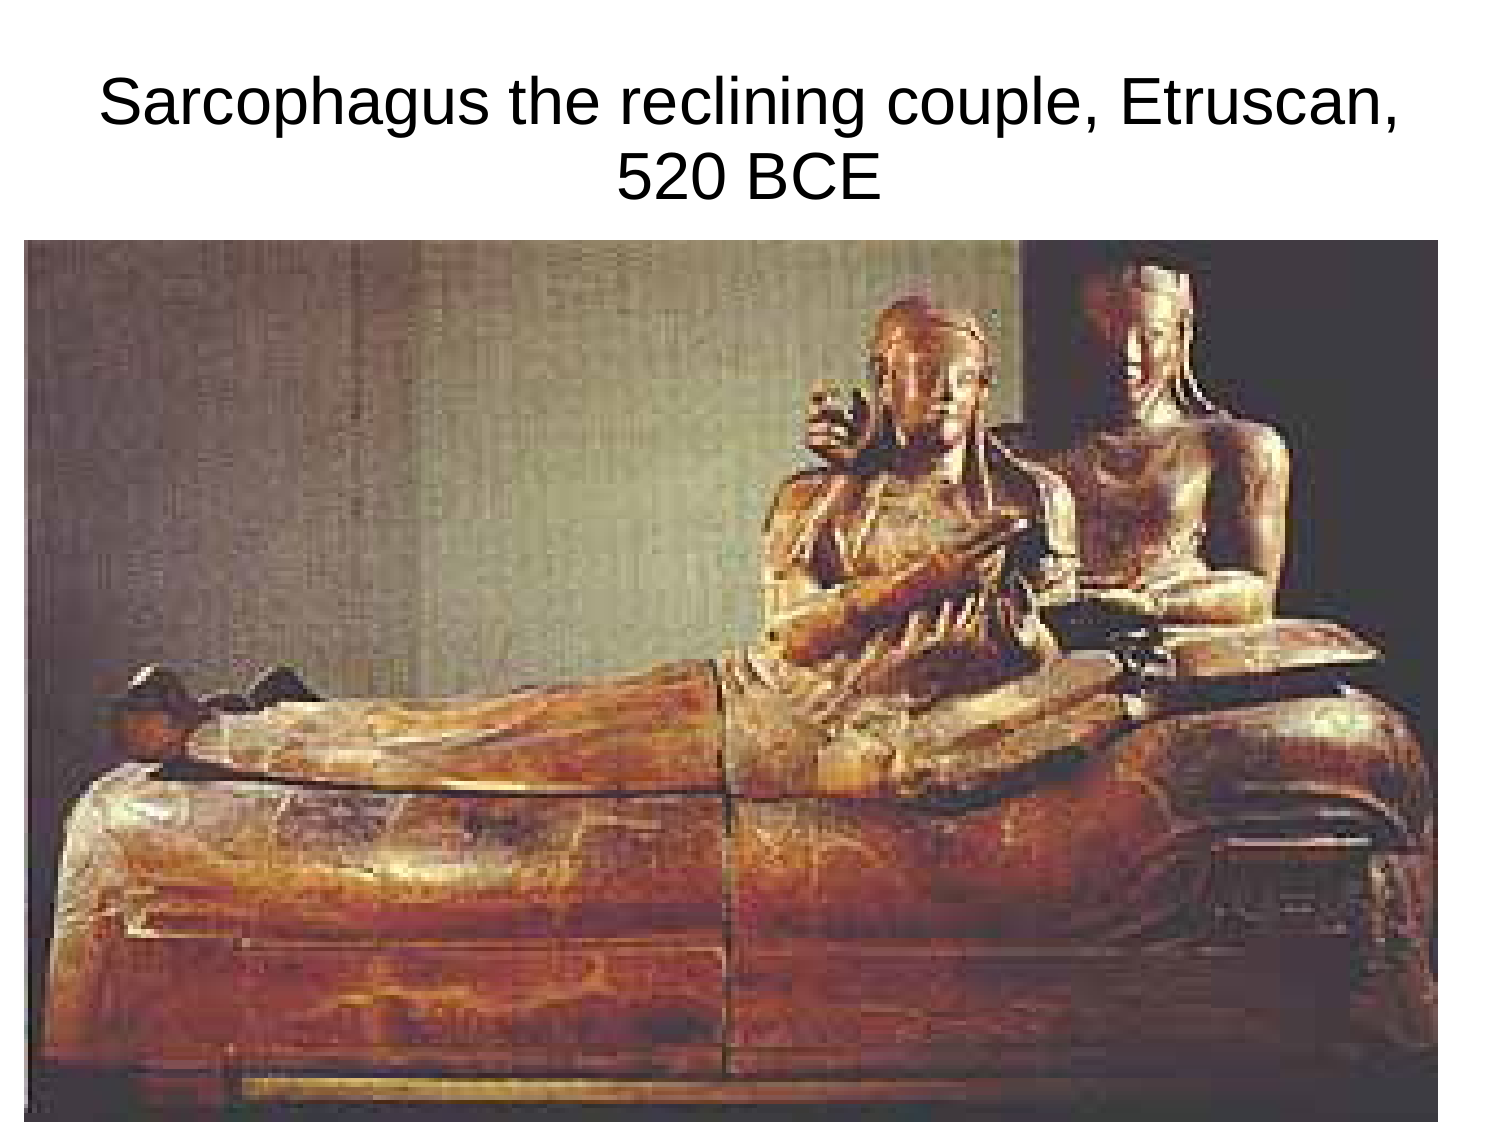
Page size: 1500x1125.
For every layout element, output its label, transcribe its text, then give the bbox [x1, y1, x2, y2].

title Sarcophagus the reclining couple, Etruscan, 520 BCE [75, 45, 1426, 233]
picture [24, 240, 1438, 1122]
